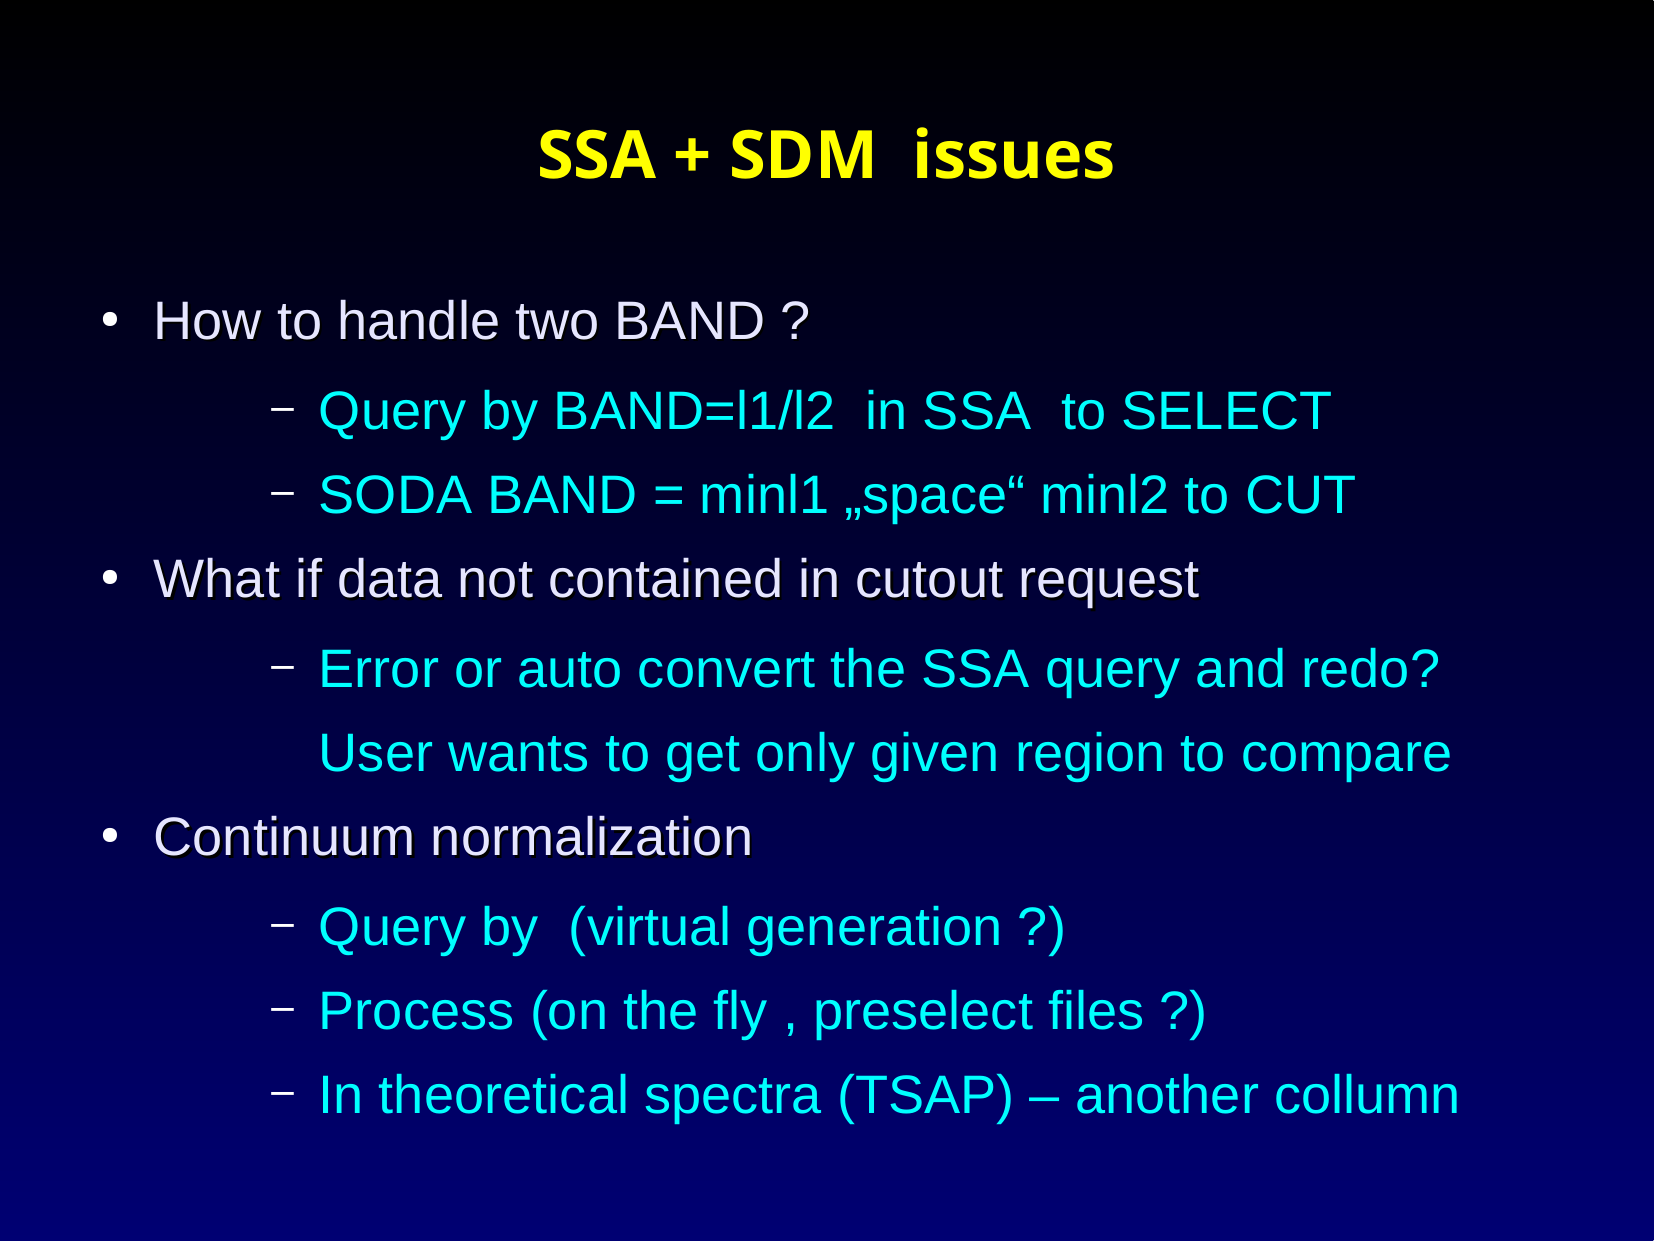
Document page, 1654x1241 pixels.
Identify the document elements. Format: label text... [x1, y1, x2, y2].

list How to handle two BAND ? Query by BAND=l1/l2 in SSA to SELECT SODA BAND = minl1 „space“ minl2 to CUT What if data not contained in cutout request Error or auto convert the SSA query and redo? User wants to get only given region to compare Continuum normalization Query by (virtual generation ?) Process (on the fly , preselect files ?) In theoretical spectra (TSAP) – another collumn [82, 290, 1571, 1126]
title SSA + SDM issues [82, 49, 1571, 257]
